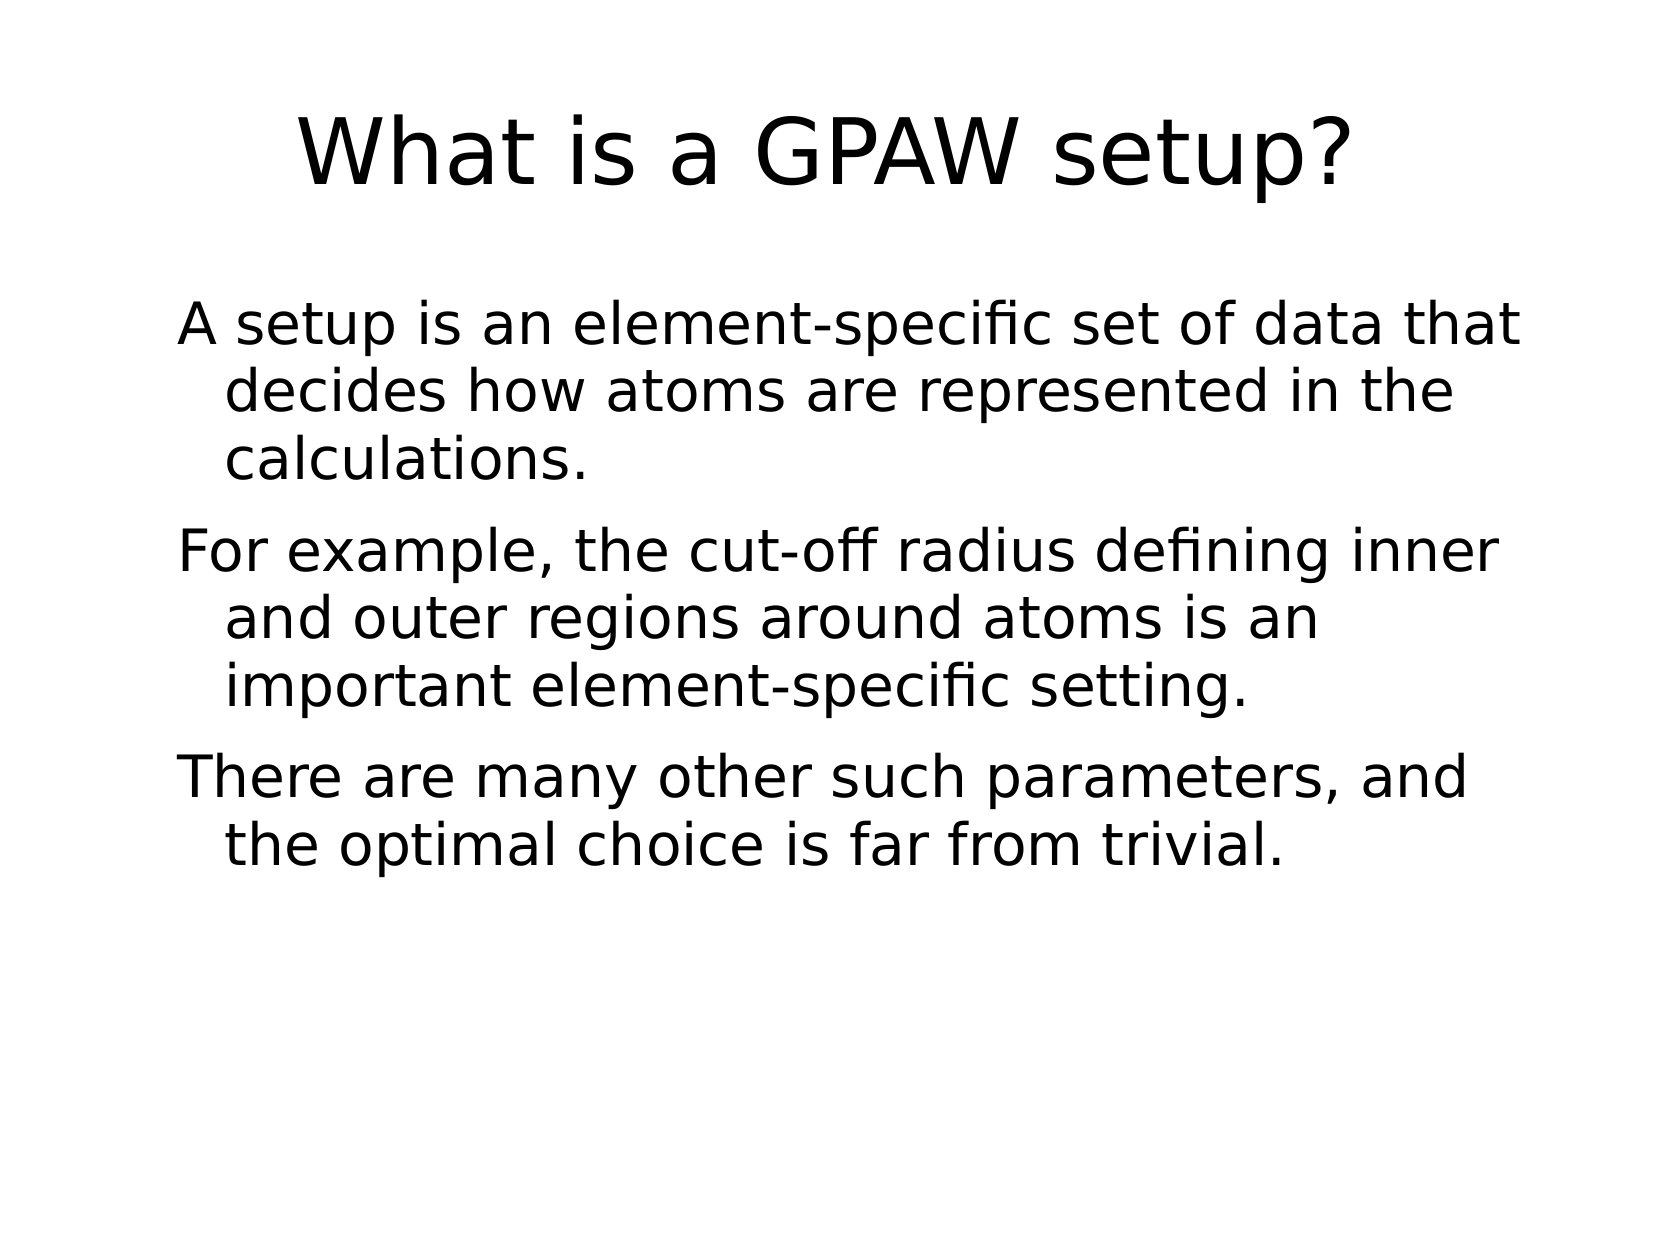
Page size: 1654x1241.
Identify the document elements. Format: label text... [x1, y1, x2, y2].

list A setup is an element-specific set of data that decides how atoms are represented in the calculations. For example, the cut-off radius defining inner and outer regions around atoms is an important element-specific setting. There are many other such parameters, and the optimal choice is far from trivial. [82, 290, 1571, 1094]
title What is a GPAW setup? [82, 56, 1571, 250]
